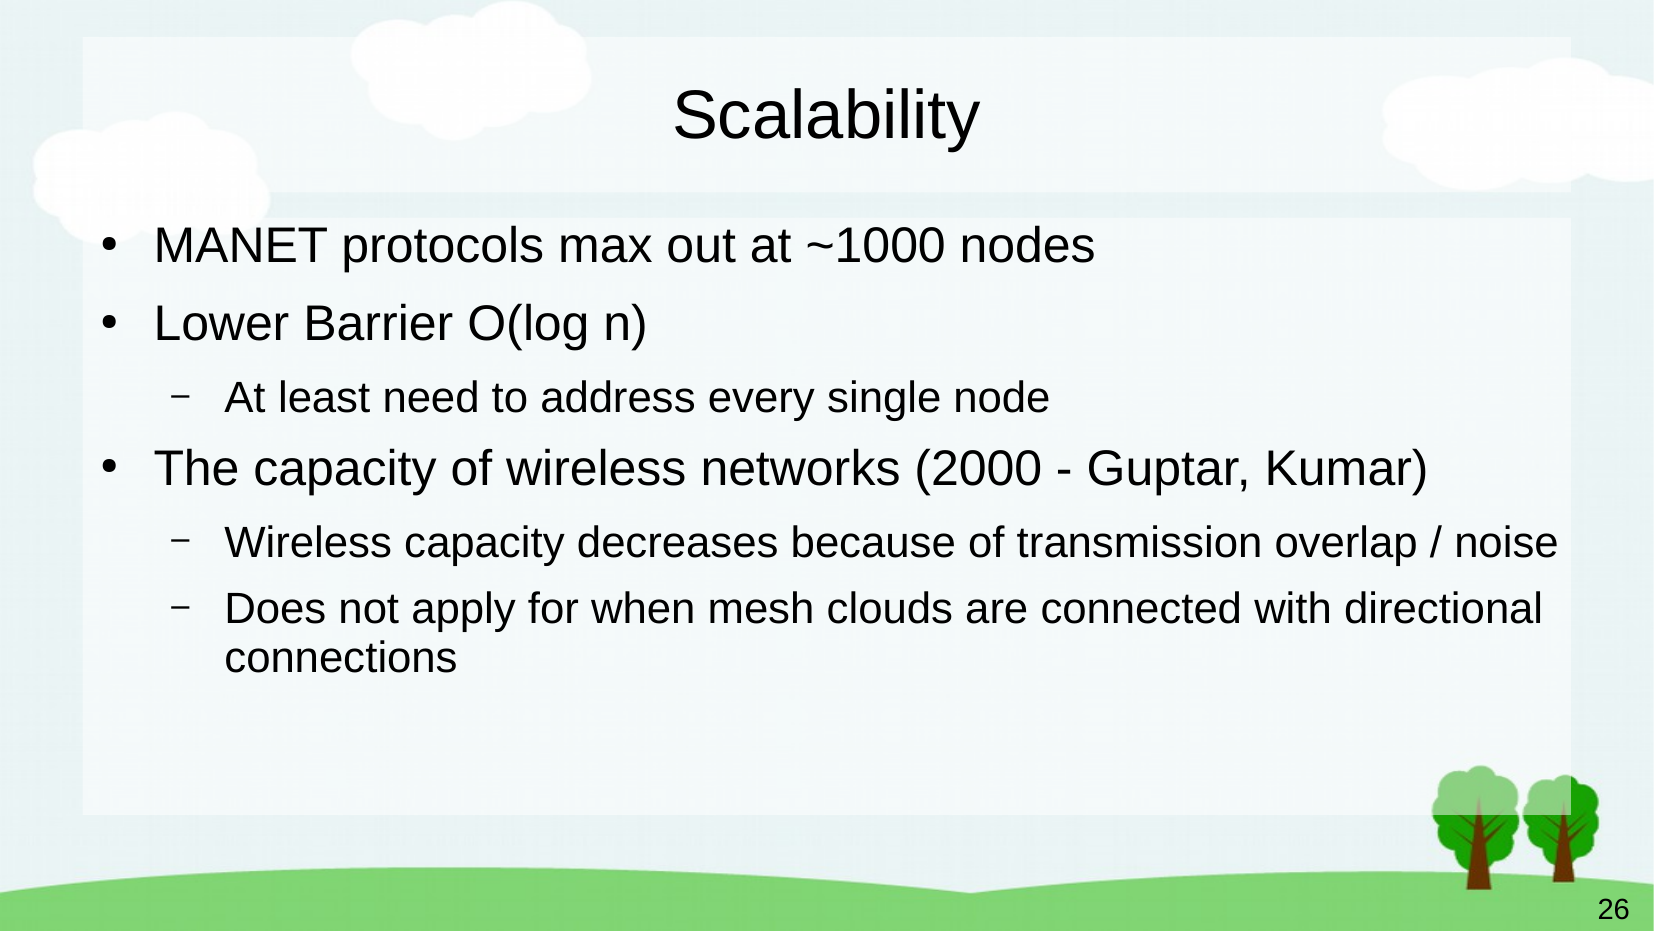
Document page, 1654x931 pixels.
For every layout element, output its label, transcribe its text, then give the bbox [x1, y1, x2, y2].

list MANET protocols max out at ~1000 nodes Lower Barrier O(log n) At least need to address every single node The capacity of wireless networks (2000 - Guptar, Kumar) Wireless capacity decreases because of transmission overlap / noise Does not apply for when mesh clouds are connected with directional connections [82, 217, 1571, 815]
picture [0, 0, 1654, 931]
title Scalability [82, 37, 1571, 193]
